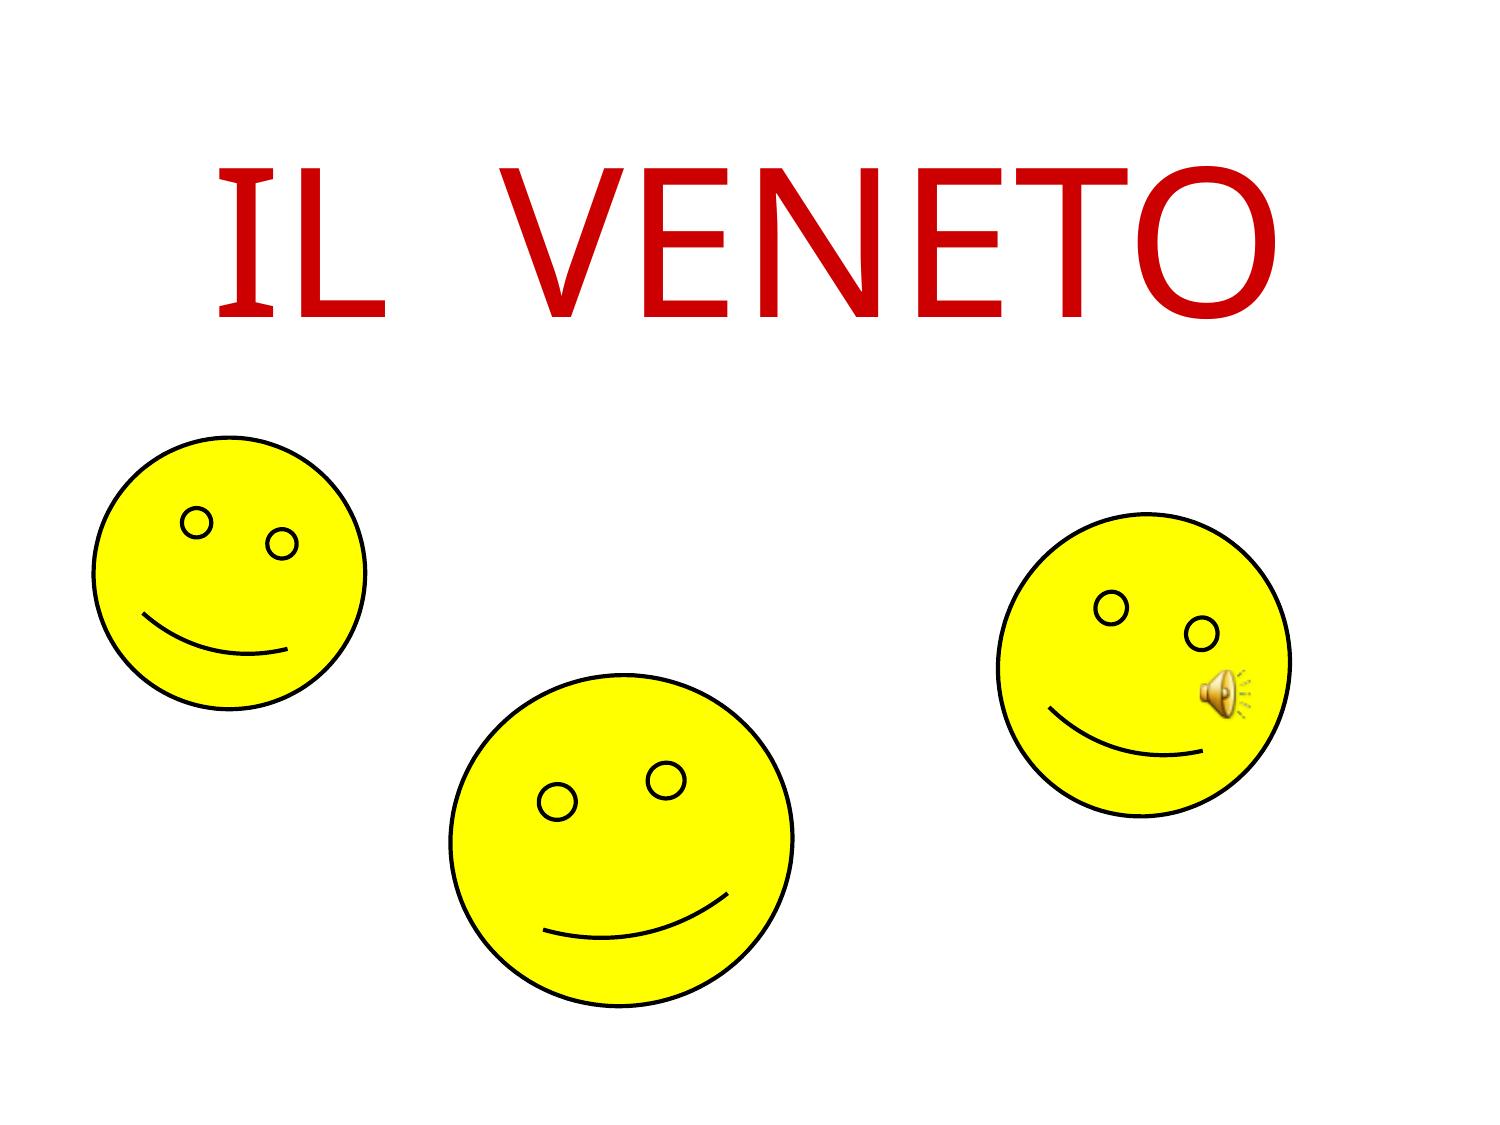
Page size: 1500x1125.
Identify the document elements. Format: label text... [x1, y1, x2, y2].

text_box [450, 675, 793, 1007]
text_box [93, 437, 366, 710]
title IL VENETO [112, 101, 1388, 953]
text_box [997, 514, 1290, 817]
picture [1198, 668, 1256, 726]
